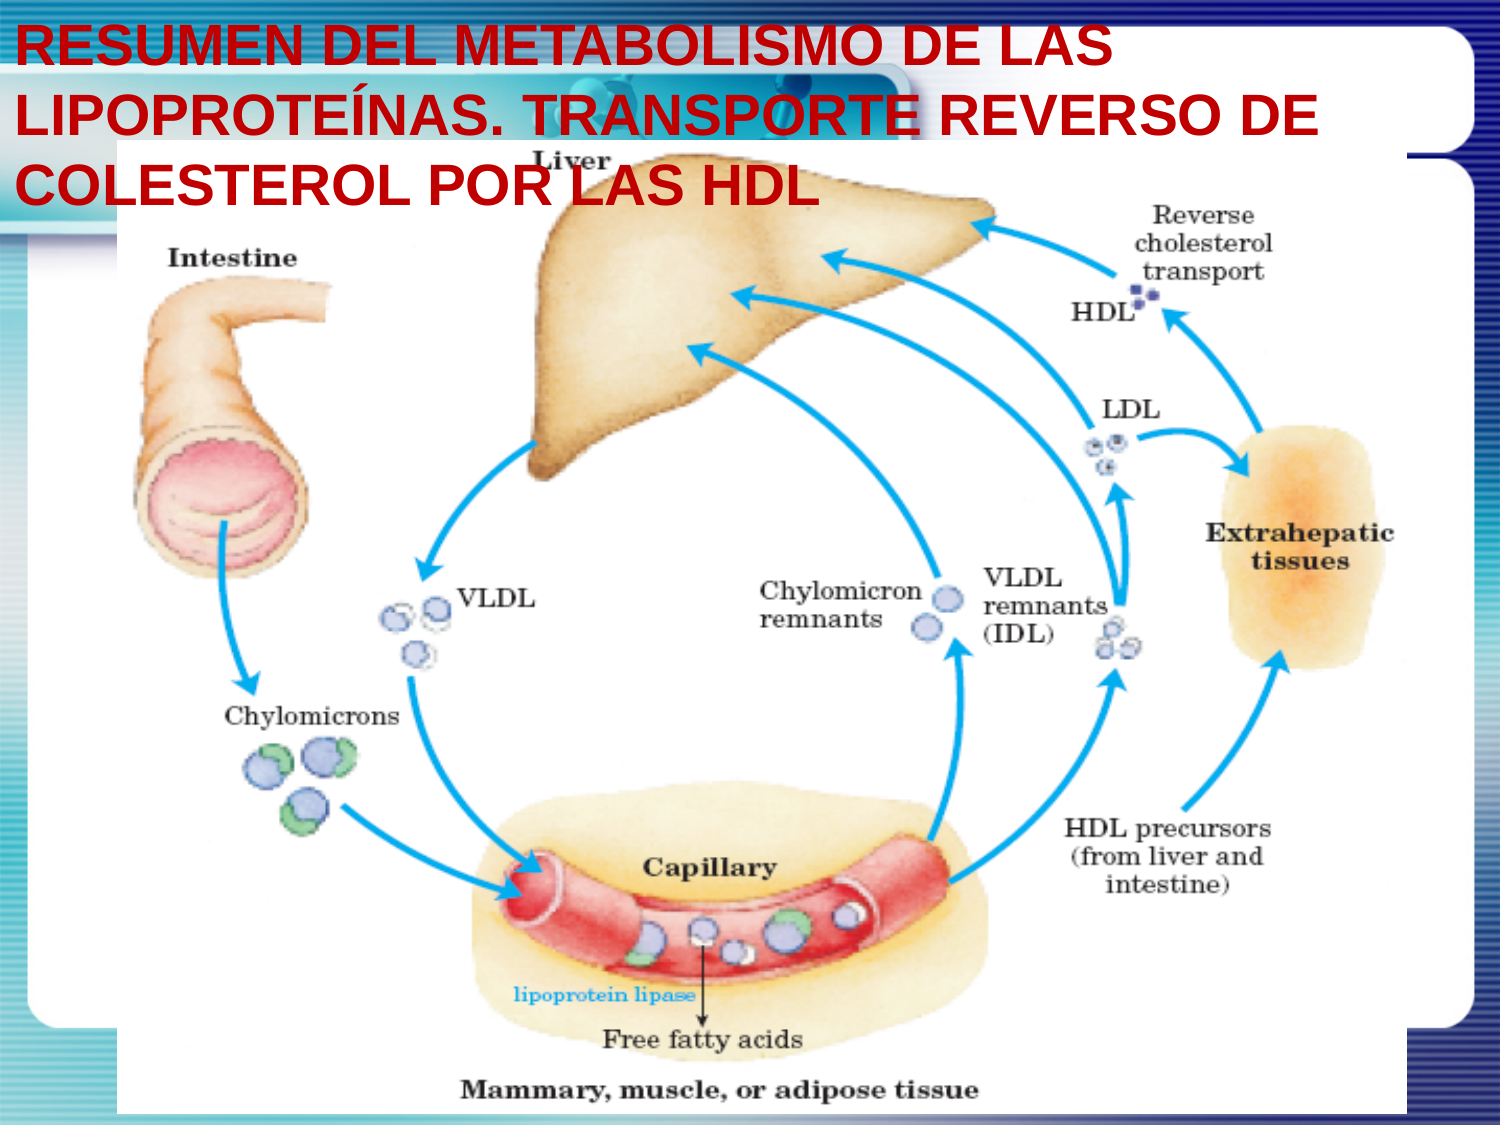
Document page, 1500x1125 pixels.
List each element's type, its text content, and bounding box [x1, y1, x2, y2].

text_box RESUMEN DEL METABOLISMO DE LAS LIPOPROTEÍNAS. TRANSPORTE REVERSO DE COLESTEROL POR LAS HDL [0, 0, 1500, 153]
picture [0, 153, 1500, 1125]
